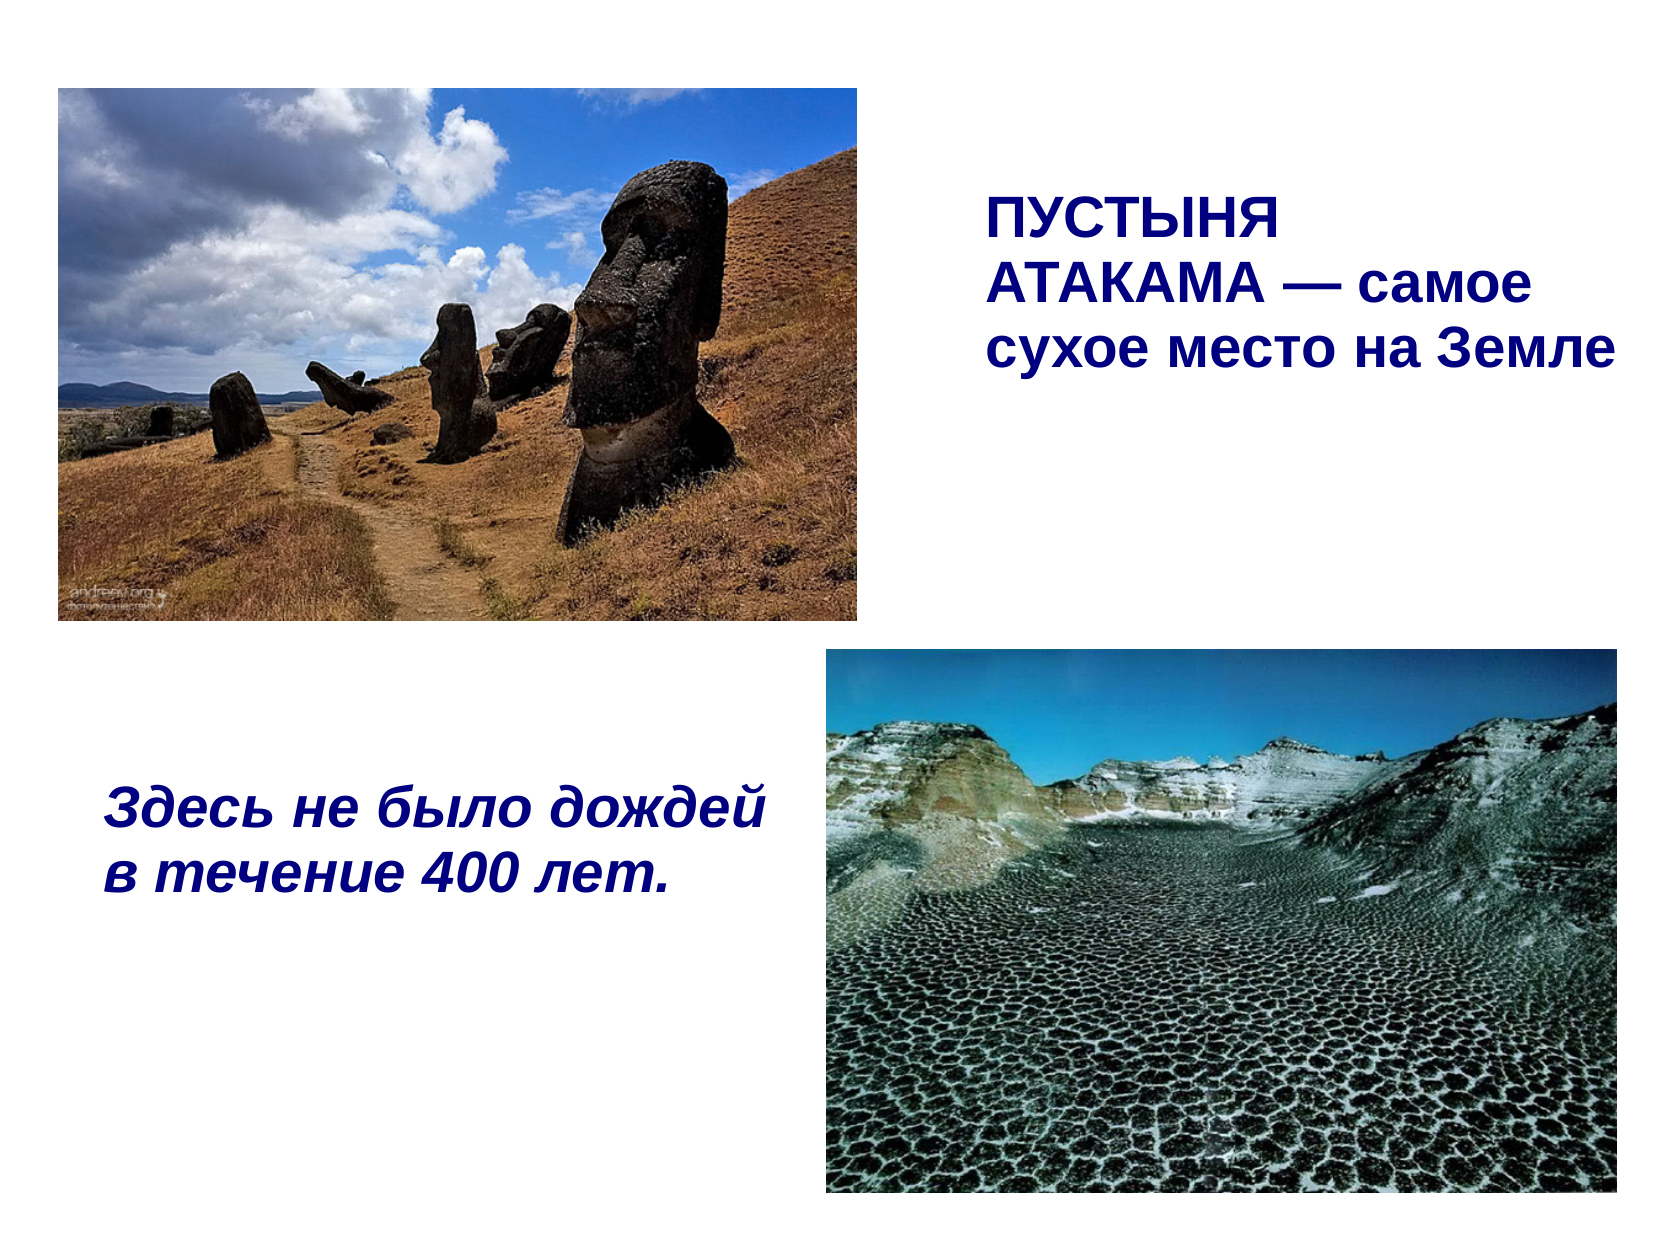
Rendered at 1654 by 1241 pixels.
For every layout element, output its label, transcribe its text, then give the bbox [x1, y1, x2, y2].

text_box Здесь не было дождей в течение 400 лет. [88, 767, 798, 916]
picture [58, 88, 857, 621]
text_box ПУСТЫНЯ АТАКАМА — самое сухое место на Земле [971, 177, 1631, 392]
picture [826, 649, 1617, 1193]
